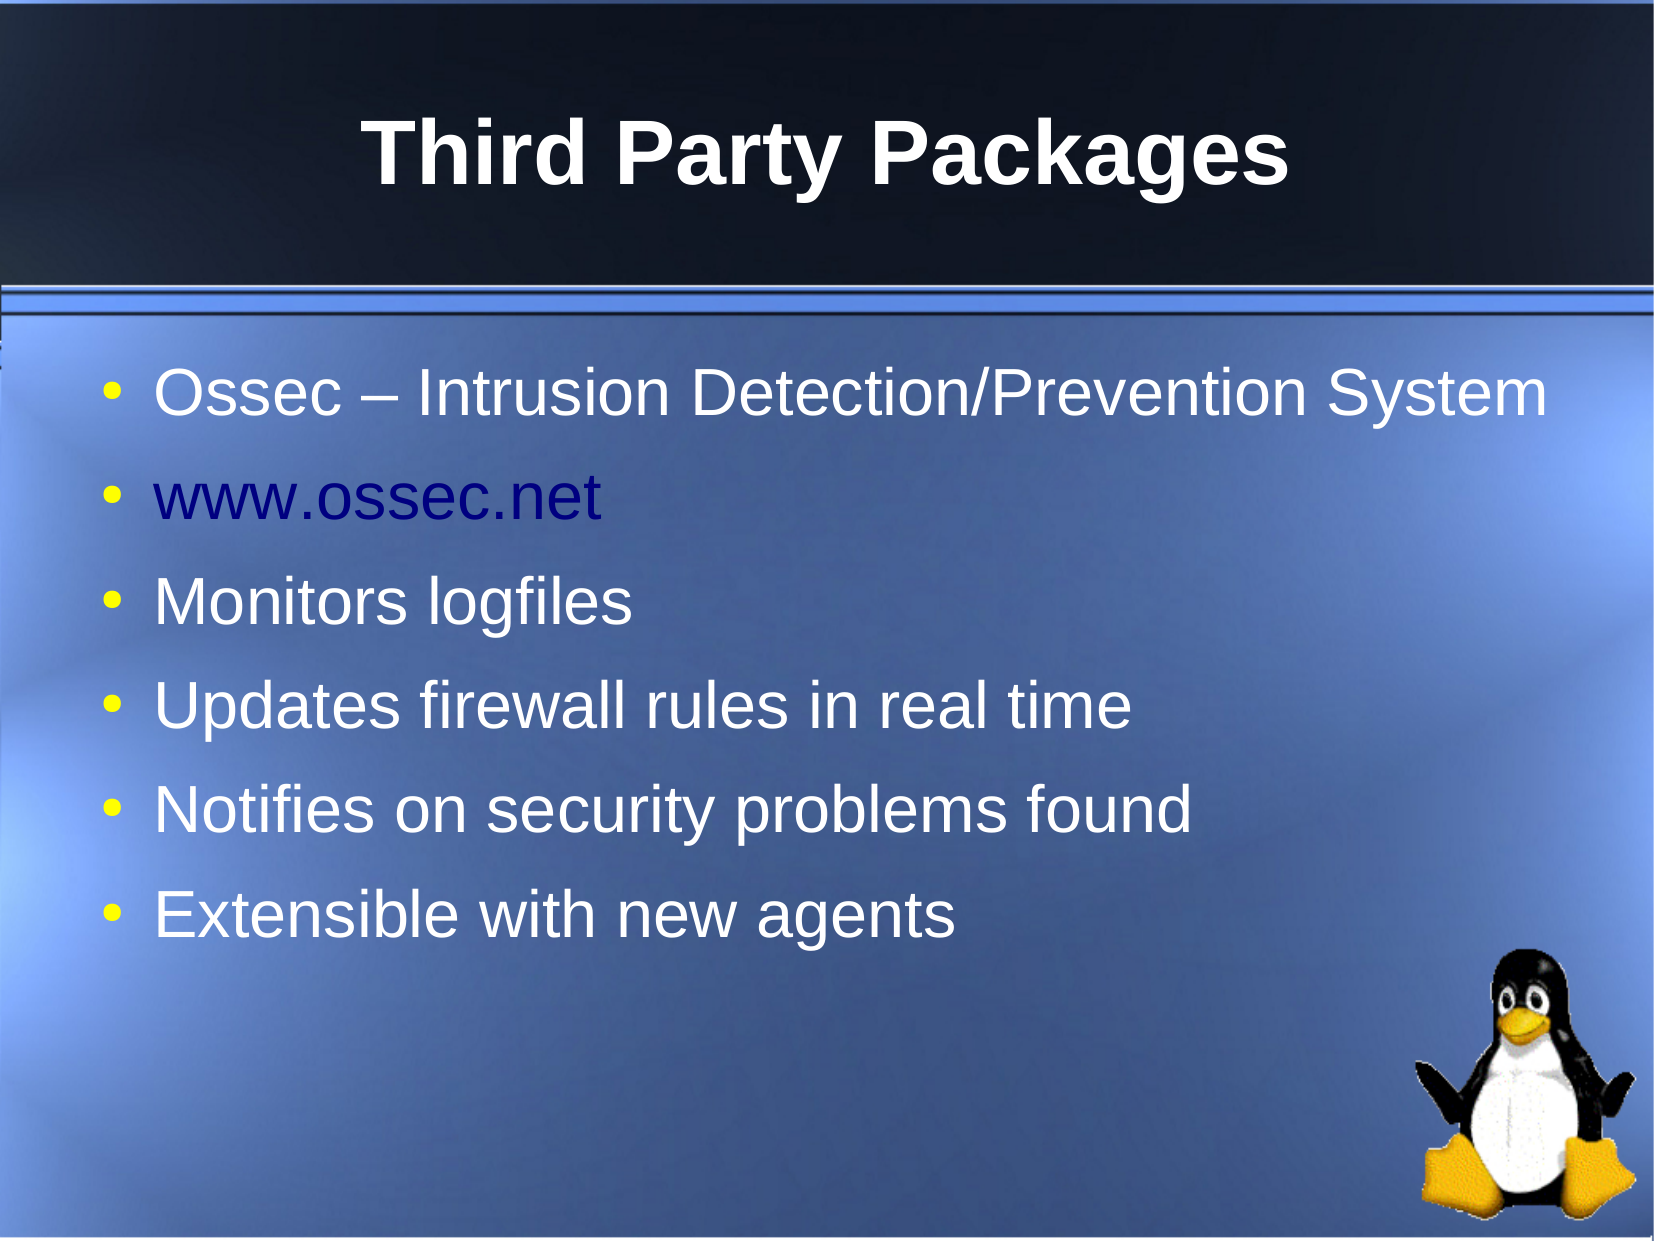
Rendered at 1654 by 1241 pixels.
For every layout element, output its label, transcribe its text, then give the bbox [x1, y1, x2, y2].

list Ossec – Intrusion Detection/Prevention System www.ossec.net Monitors logfiles Updates firewall rules in real time Notifies on security problems found Extensible with new agents [82, 355, 1571, 1043]
title Third Party Packages [82, 56, 1571, 250]
picture [0, 0, 1654, 1241]
